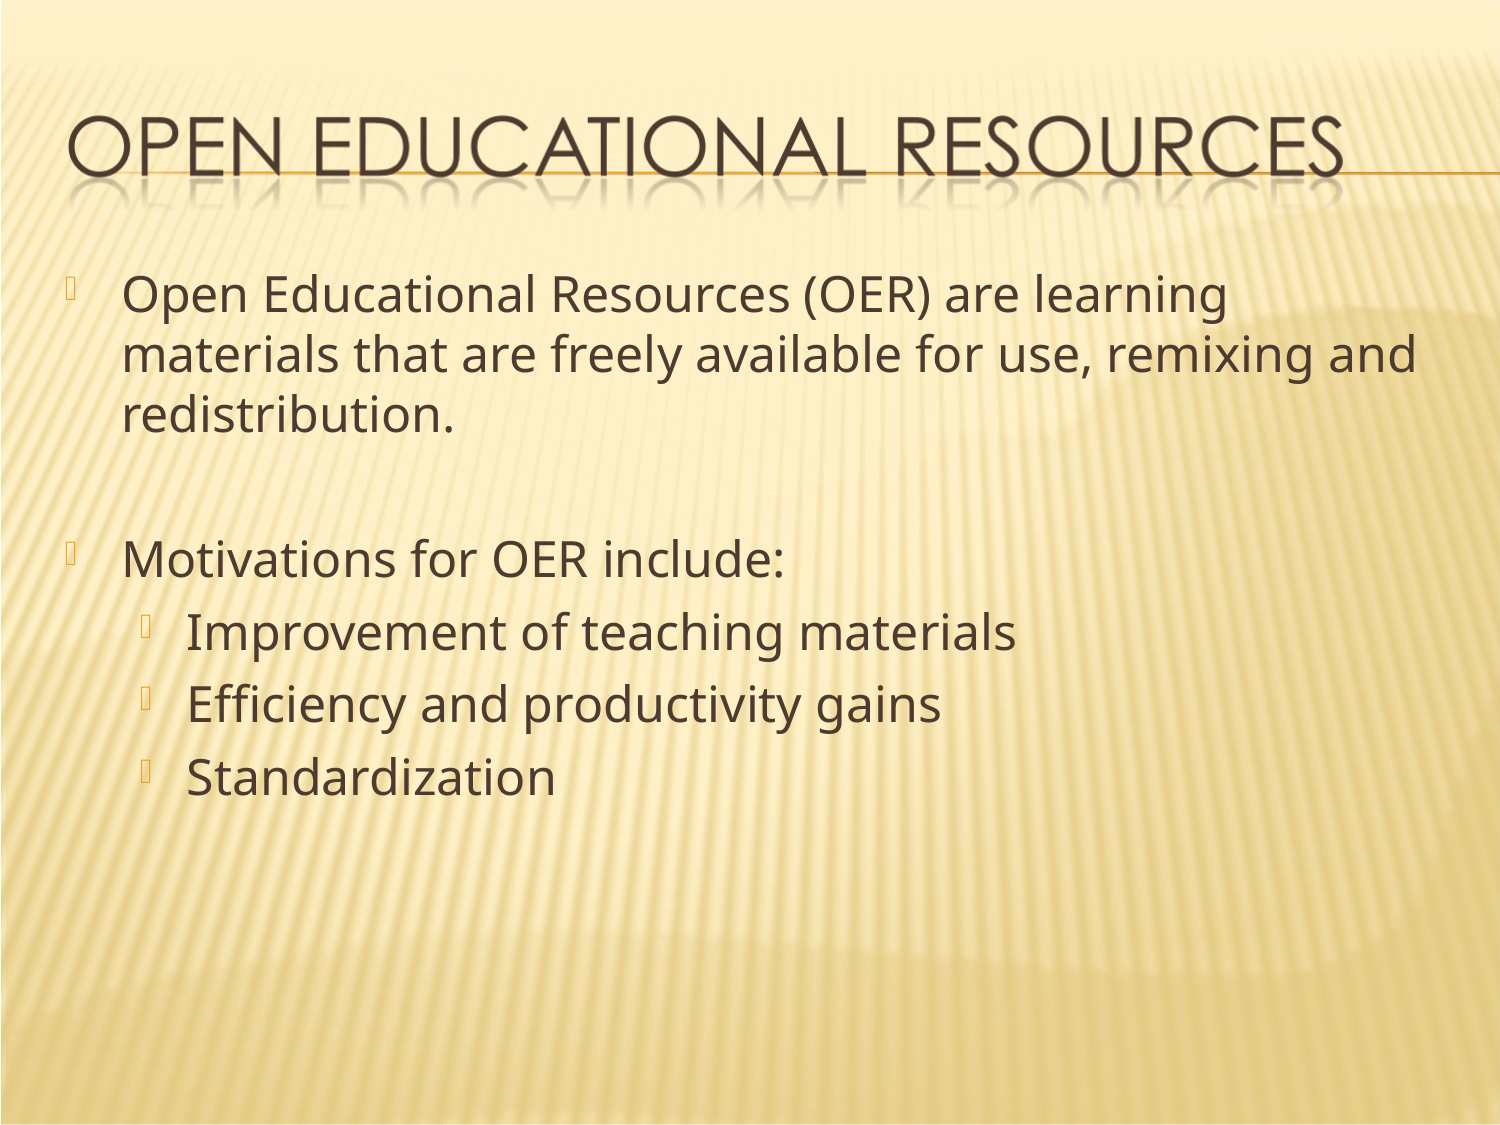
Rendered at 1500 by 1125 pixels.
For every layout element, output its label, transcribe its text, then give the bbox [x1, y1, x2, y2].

list Open Educational Resources (OER) are learning materials that are freely available for use, remixing and redistribution. Motivations for OER include: Improvement of teaching materials Efficiency and productivity gains Standardization [50, 254, 1476, 998]
text_box [48, 73, 1477, 255]
picture [0, 0, 1500, 1125]
